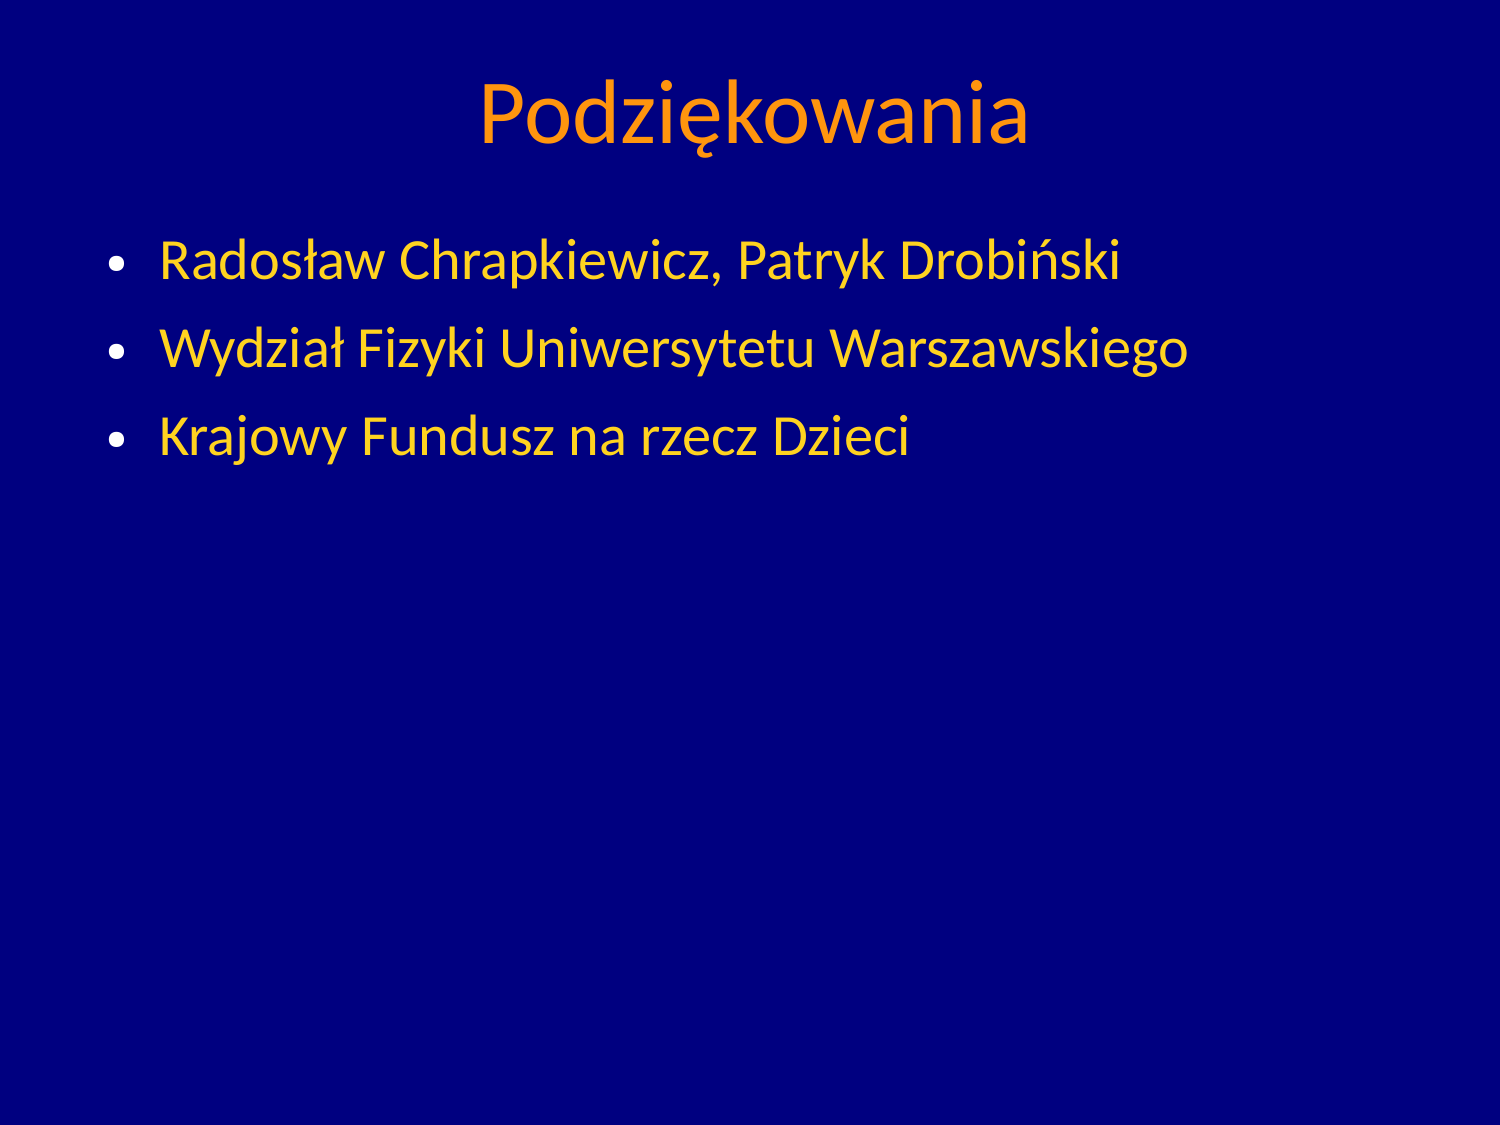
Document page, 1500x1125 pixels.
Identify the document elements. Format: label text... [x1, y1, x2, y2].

list Radosław Chrapkiewicz, Patryk Drobiński Wydział Fizyki Uniwersytetu Warszawskiego Krajowy Fundusz na rzecz Dzieci [88, 236, 1439, 979]
title Podziękowania [118, 0, 1394, 236]
